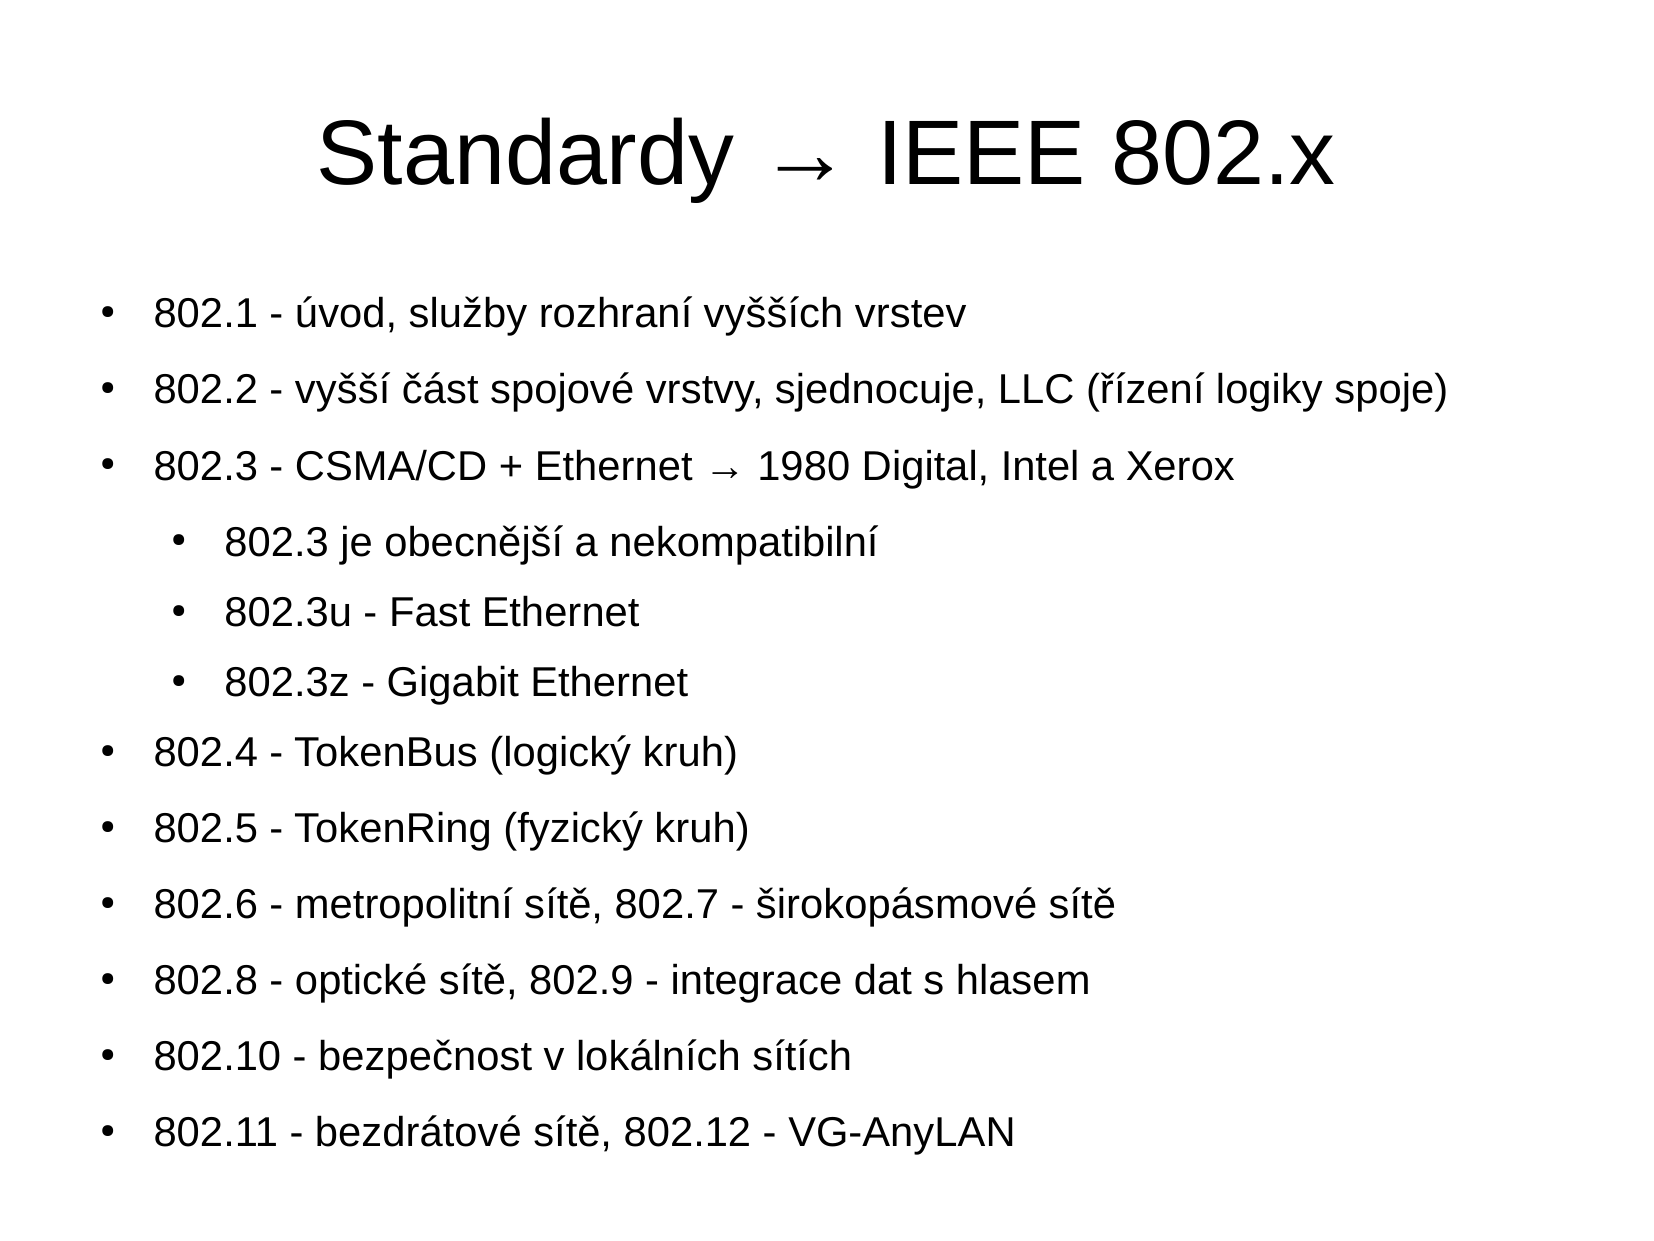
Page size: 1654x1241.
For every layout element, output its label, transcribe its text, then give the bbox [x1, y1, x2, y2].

title Standardy → IEEE 802.x [82, 56, 1571, 250]
list 802.1 - úvod, služby rozhraní vyšších vrstev 802.2 - vyšší část spojové vrstvy, sjednocuje, LLC (řízení logiky spoje) 802.3 - CSMA/CD + Ethernet → 1980 Digital, Intel a Xerox 802.3 je obecnější a nekompatibilní 802.3u - Fast Ethernet 802.3z - Gigabit Ethernet 802.4 - TokenBus (logický kruh) 802.5 - TokenRing (fyzický kruh) 802.6 - metropolitní sítě, 802.7 - širokopásmové sítě 802.8 - optické sítě, 802.9 - integrace dat s hlasem 802.10 - bezpečnost v lokálních sítích 802.11 - bezdrátové sítě, 802.12 - VG-AnyLAN [82, 290, 1571, 1156]
